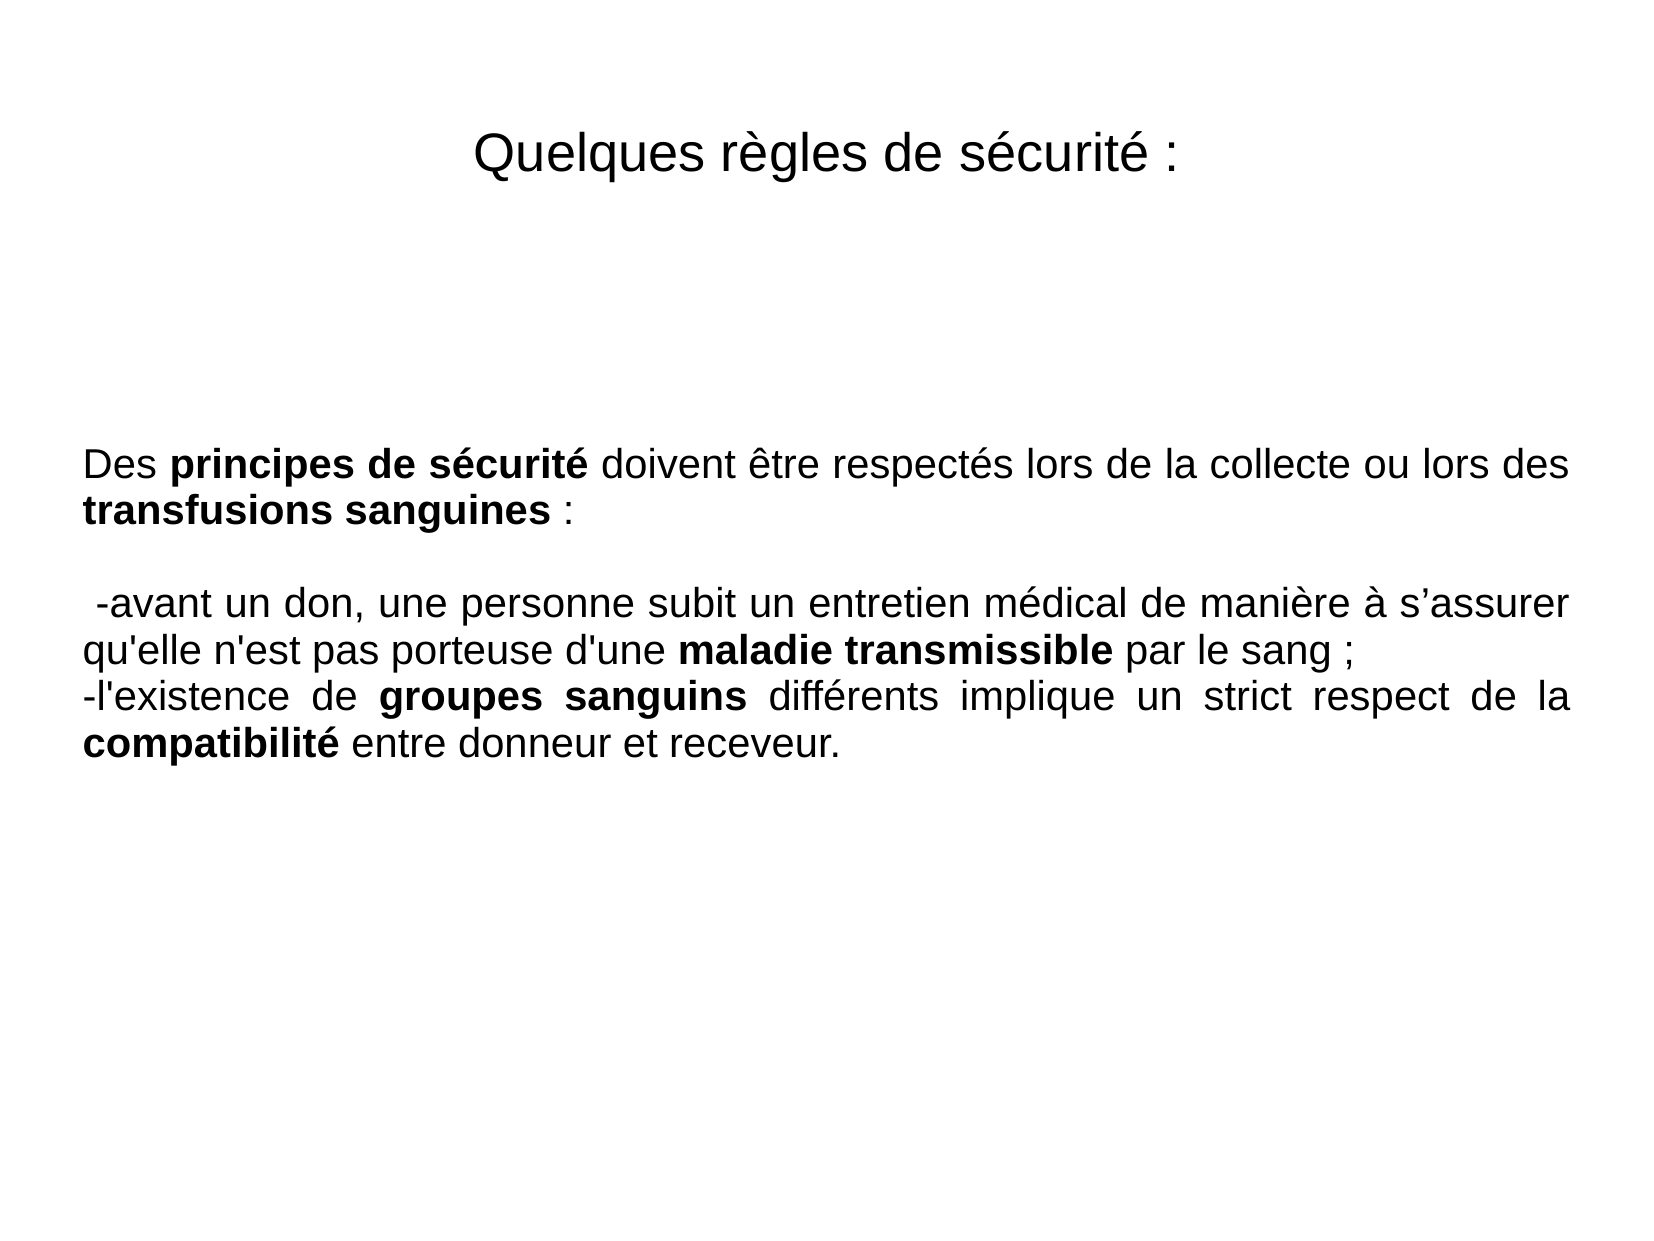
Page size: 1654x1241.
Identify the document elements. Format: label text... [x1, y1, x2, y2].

title Quelques règles de sécurité : [82, 49, 1571, 257]
subtitle Des principes de sécurité doivent être respectés lors de la collecte ou lors des transfusions sanguines : -avant un don, une personne subit un entretien médical de manière à s’assurer qu'elle n'est pas porteuse d'une maladie transmissible par le sang ; -l'existence de groupes sanguins différents implique un strict respect de la compatibilité entre donneur et receveur. [82, 290, 1571, 1010]
